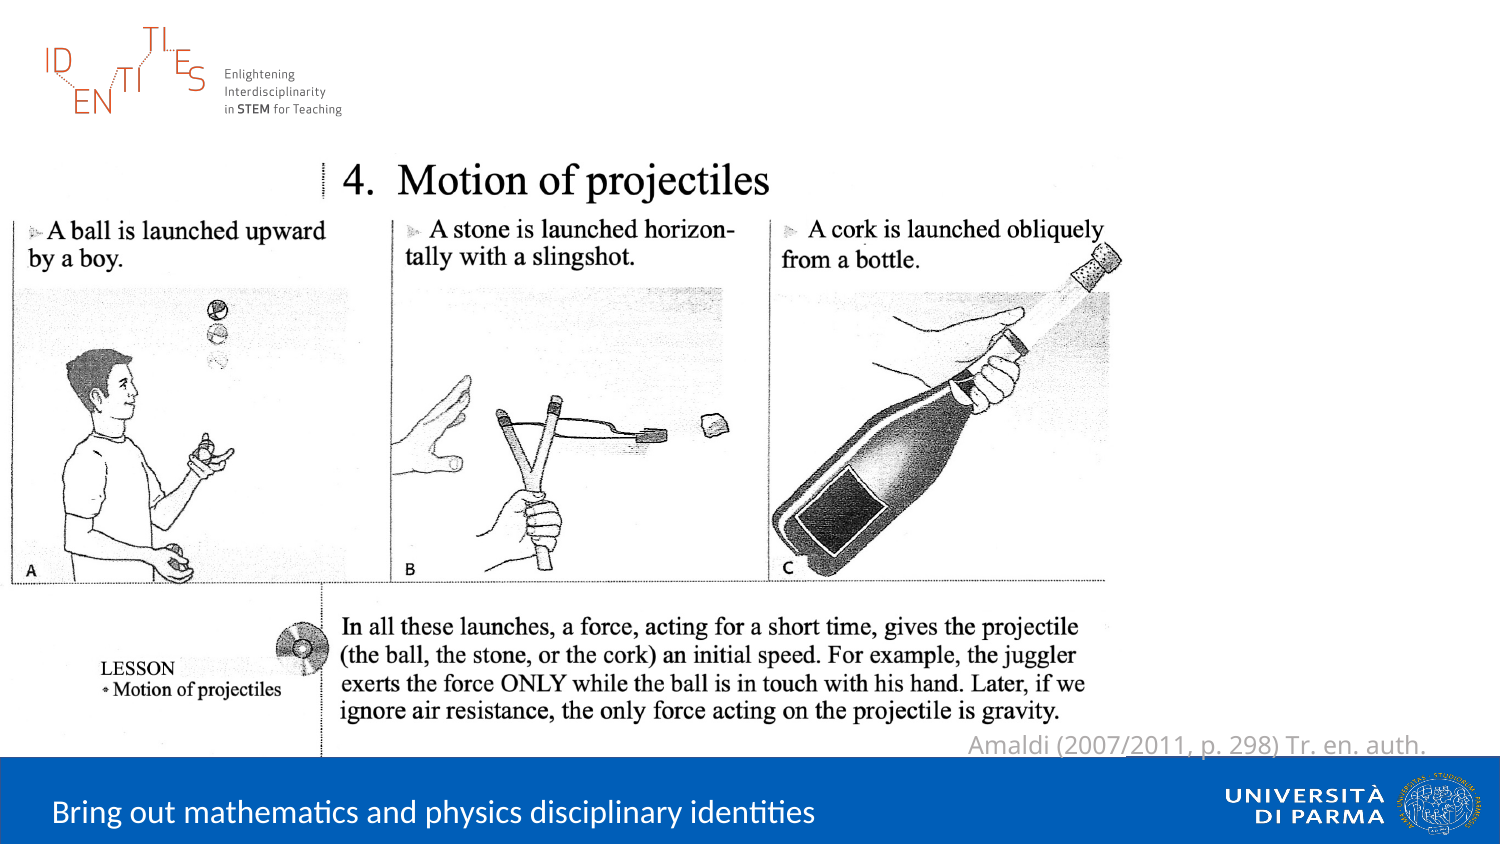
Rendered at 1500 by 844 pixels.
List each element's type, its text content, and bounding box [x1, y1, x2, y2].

picture [0, 153, 1126, 757]
text_box [0, 757, 1500, 844]
picture [1226, 773, 1481, 835]
text_box Bring out mathematics and physics disciplinary identities [19, 783, 850, 839]
text_box Amaldi (2007/2011, p. 298) Tr. en. auth. [953, 721, 1500, 768]
picture [46, 24, 342, 119]
